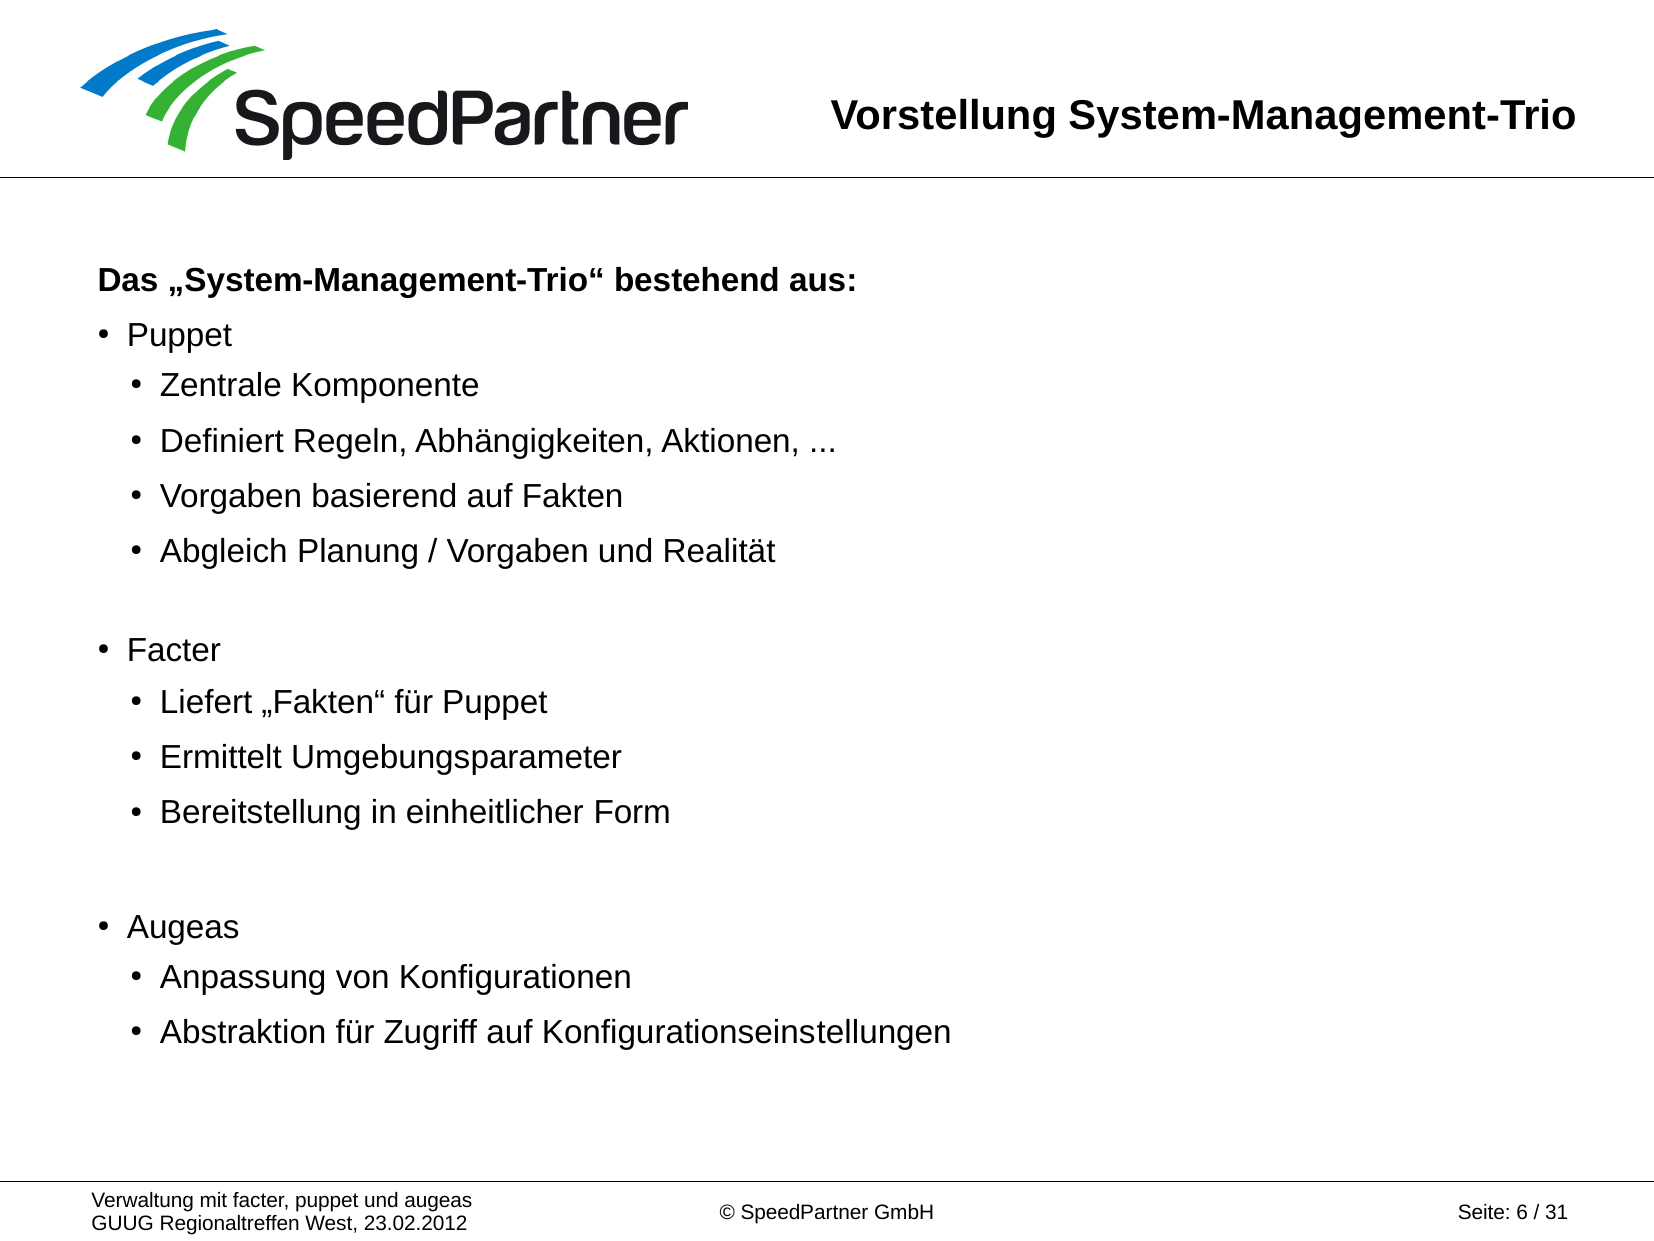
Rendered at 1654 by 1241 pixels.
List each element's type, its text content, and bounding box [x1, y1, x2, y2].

text_box Anpassung von Konfigurationen Abstraktion für Zugriff auf Konfigurationseinstellungen [115, 950, 997, 1059]
text_box Das „System-Management-Trio“ bestehend aus: Puppet Facter Augeas [82, 253, 1565, 1177]
text_box Liefert „Fakten“ für Puppet Ermittelt Umgebungsparameter Bereitstellung in einheitlicher Form [115, 676, 735, 839]
text_box Zentrale Komponente Definiert Regeln, Abhängigkeiten, Aktionen, ... Vorgaben basierend auf Fakten Abgleich Planung / Vorgaben und Realität [115, 359, 910, 578]
picture [80, 29, 688, 160]
title Vorstellung System-Management-Trio [590, 70, 1577, 160]
